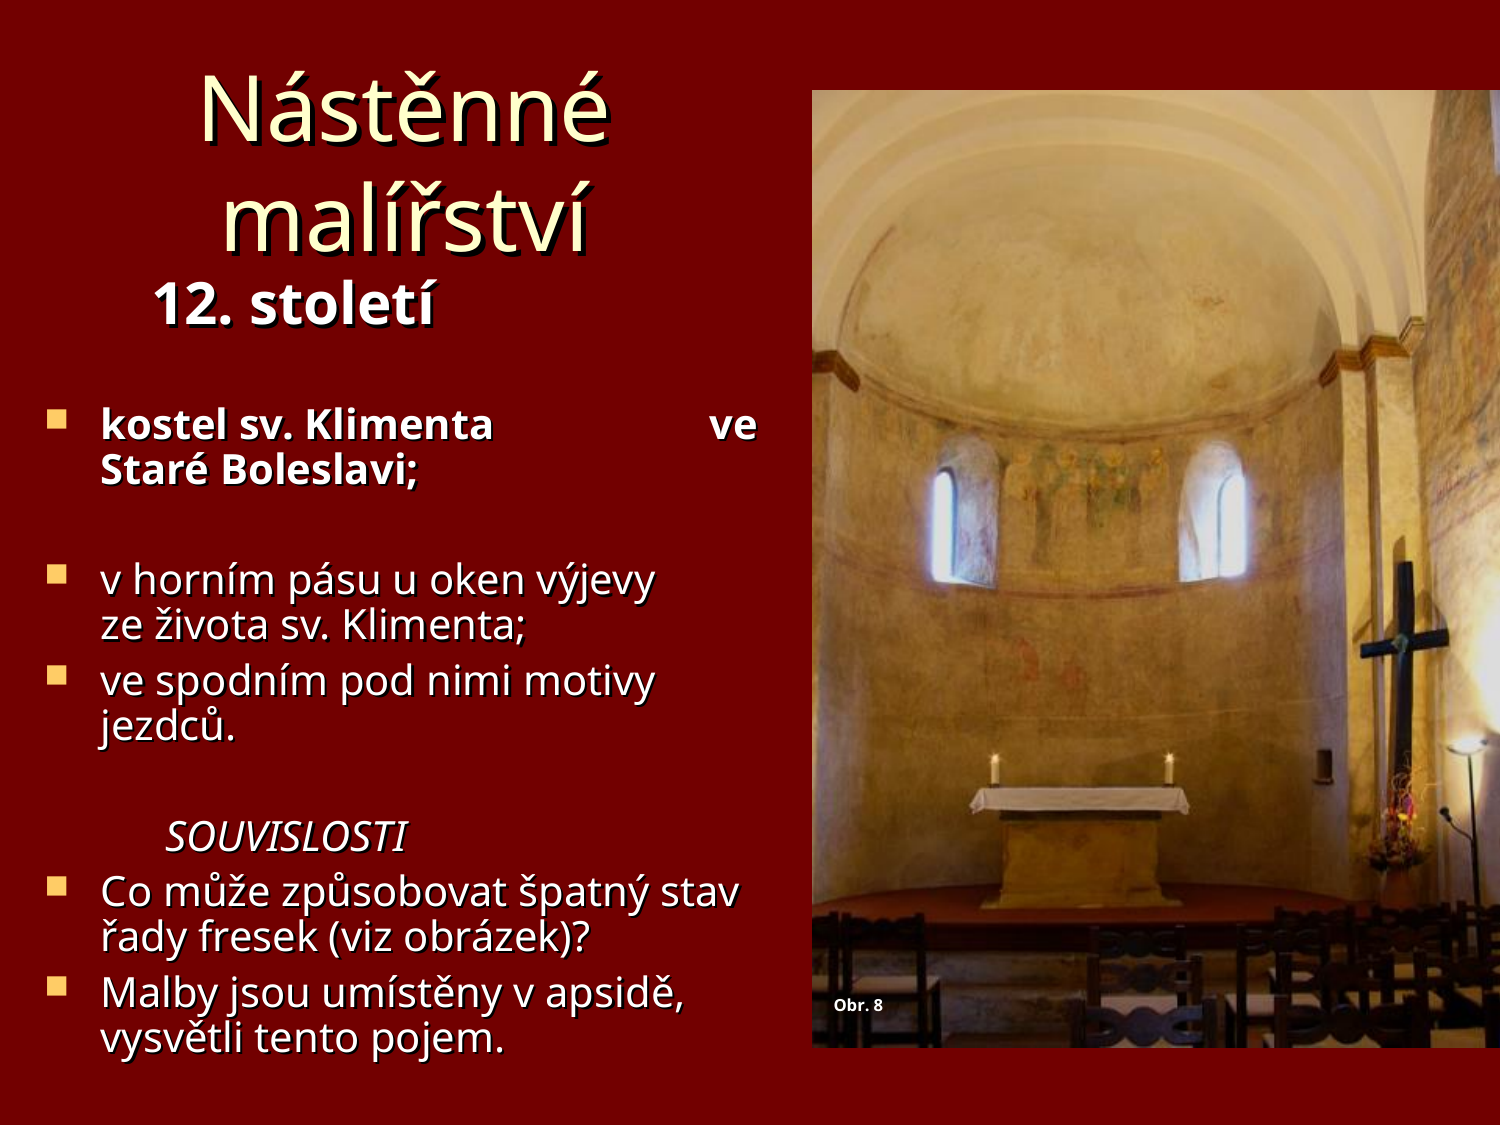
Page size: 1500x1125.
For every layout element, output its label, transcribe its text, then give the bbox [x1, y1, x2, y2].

text_box Obr. 8 [818, 987, 899, 1023]
text_box [812, 90, 1500, 1048]
title Nástěnné malířství [0, 66, 810, 254]
list 12. století kostel sv. Klimenta ve Staré Boleslavi; v horním pásu u oken výjevy ze života sv. Klimenta; ve spodním pod nimi motivy jezdců. SOUVISLOSTI Co může způsobovat špatný stav řady fresek (viz obrázek)? Malby jsou umístěny v apsidě, vysvětli tento pojem. [29, 267, 798, 1125]
